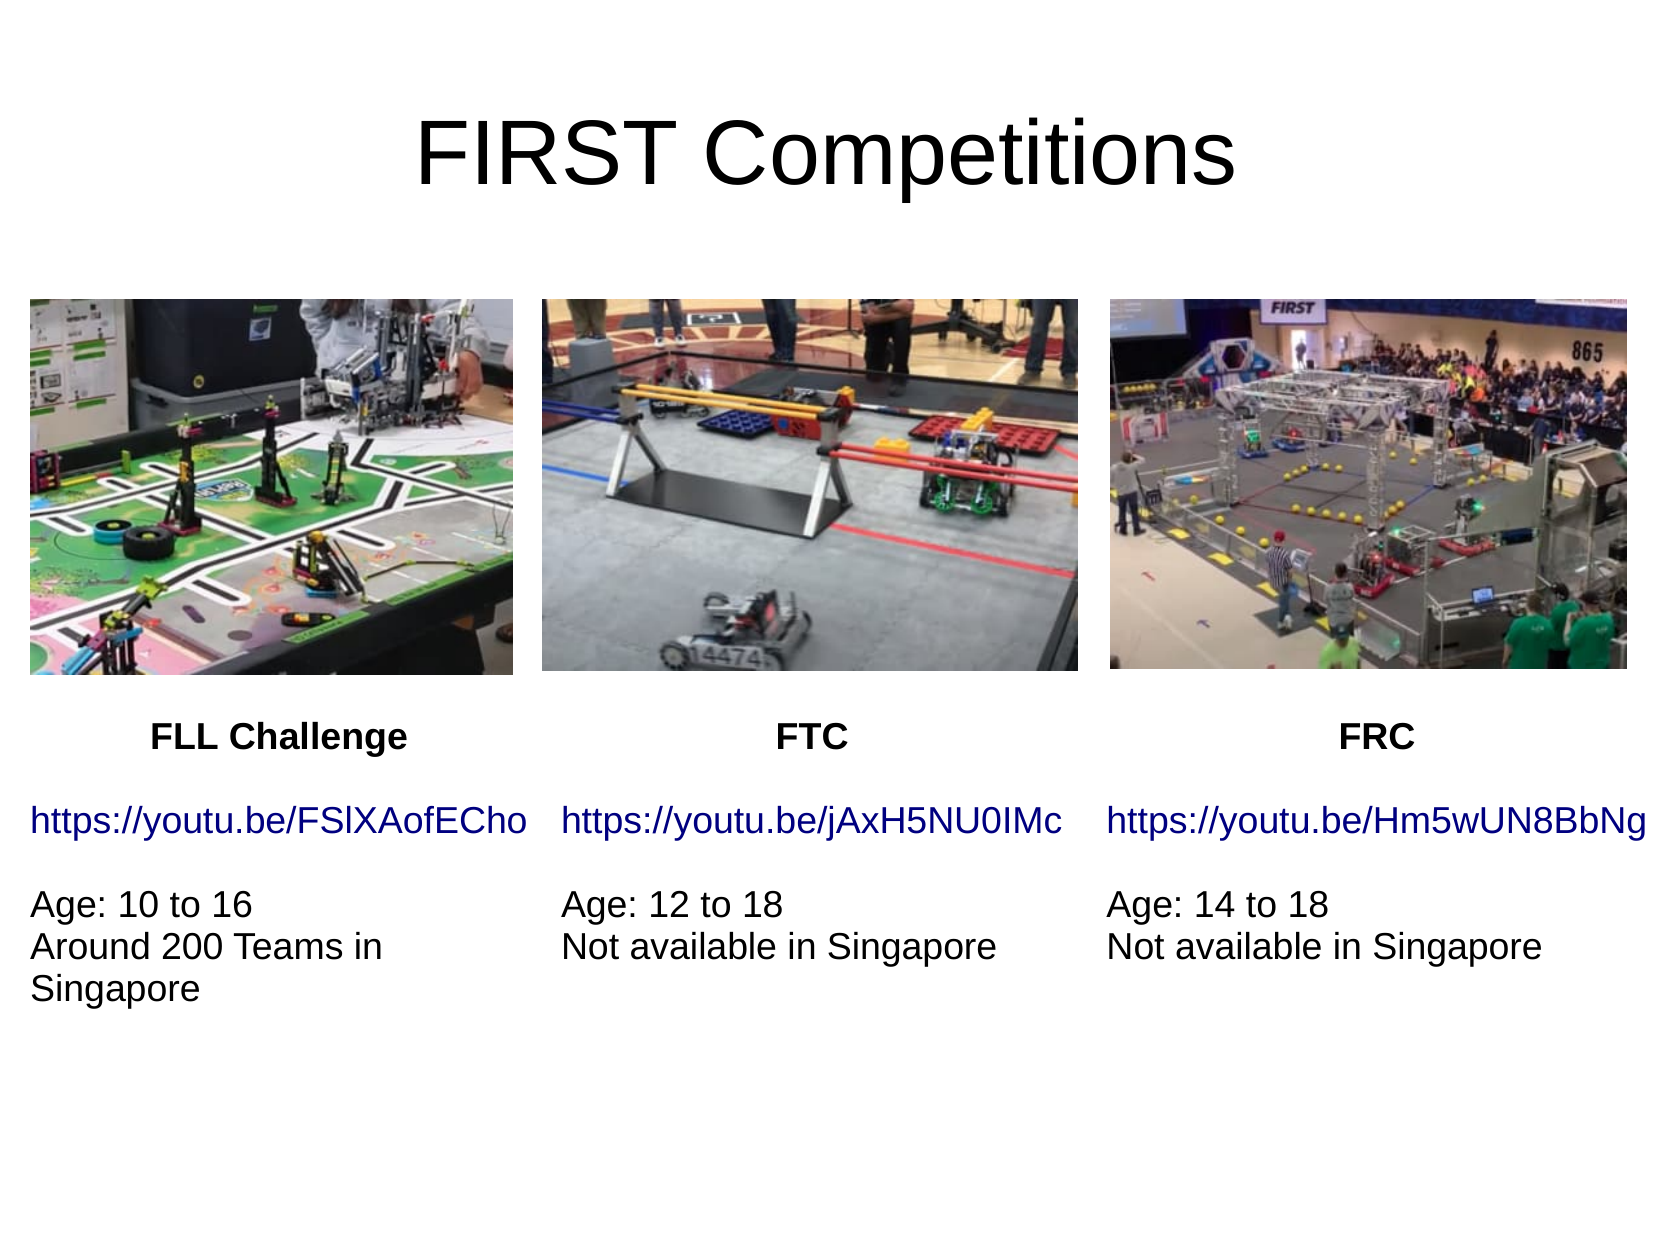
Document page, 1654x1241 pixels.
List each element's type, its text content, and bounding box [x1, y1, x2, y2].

text_box FLL Challenge https://youtu.be/FSlXAofECho Age: 10 to 16 Around 200 Teams in Singapore [15, 708, 543, 1017]
text_box FRC https://youtu.be/Hm5wUN8BbNg Age: 14 to 18 Not available in Singapore [1091, 708, 1654, 975]
title FIRST Competitions [82, 49, 1571, 257]
picture [542, 299, 1078, 671]
text_box FTC https://youtu.be/jAxH5NU0IMc Age: 12 to 18 Not available in Singapore [546, 707, 1078, 975]
picture [30, 299, 513, 676]
picture [1110, 299, 1627, 669]
